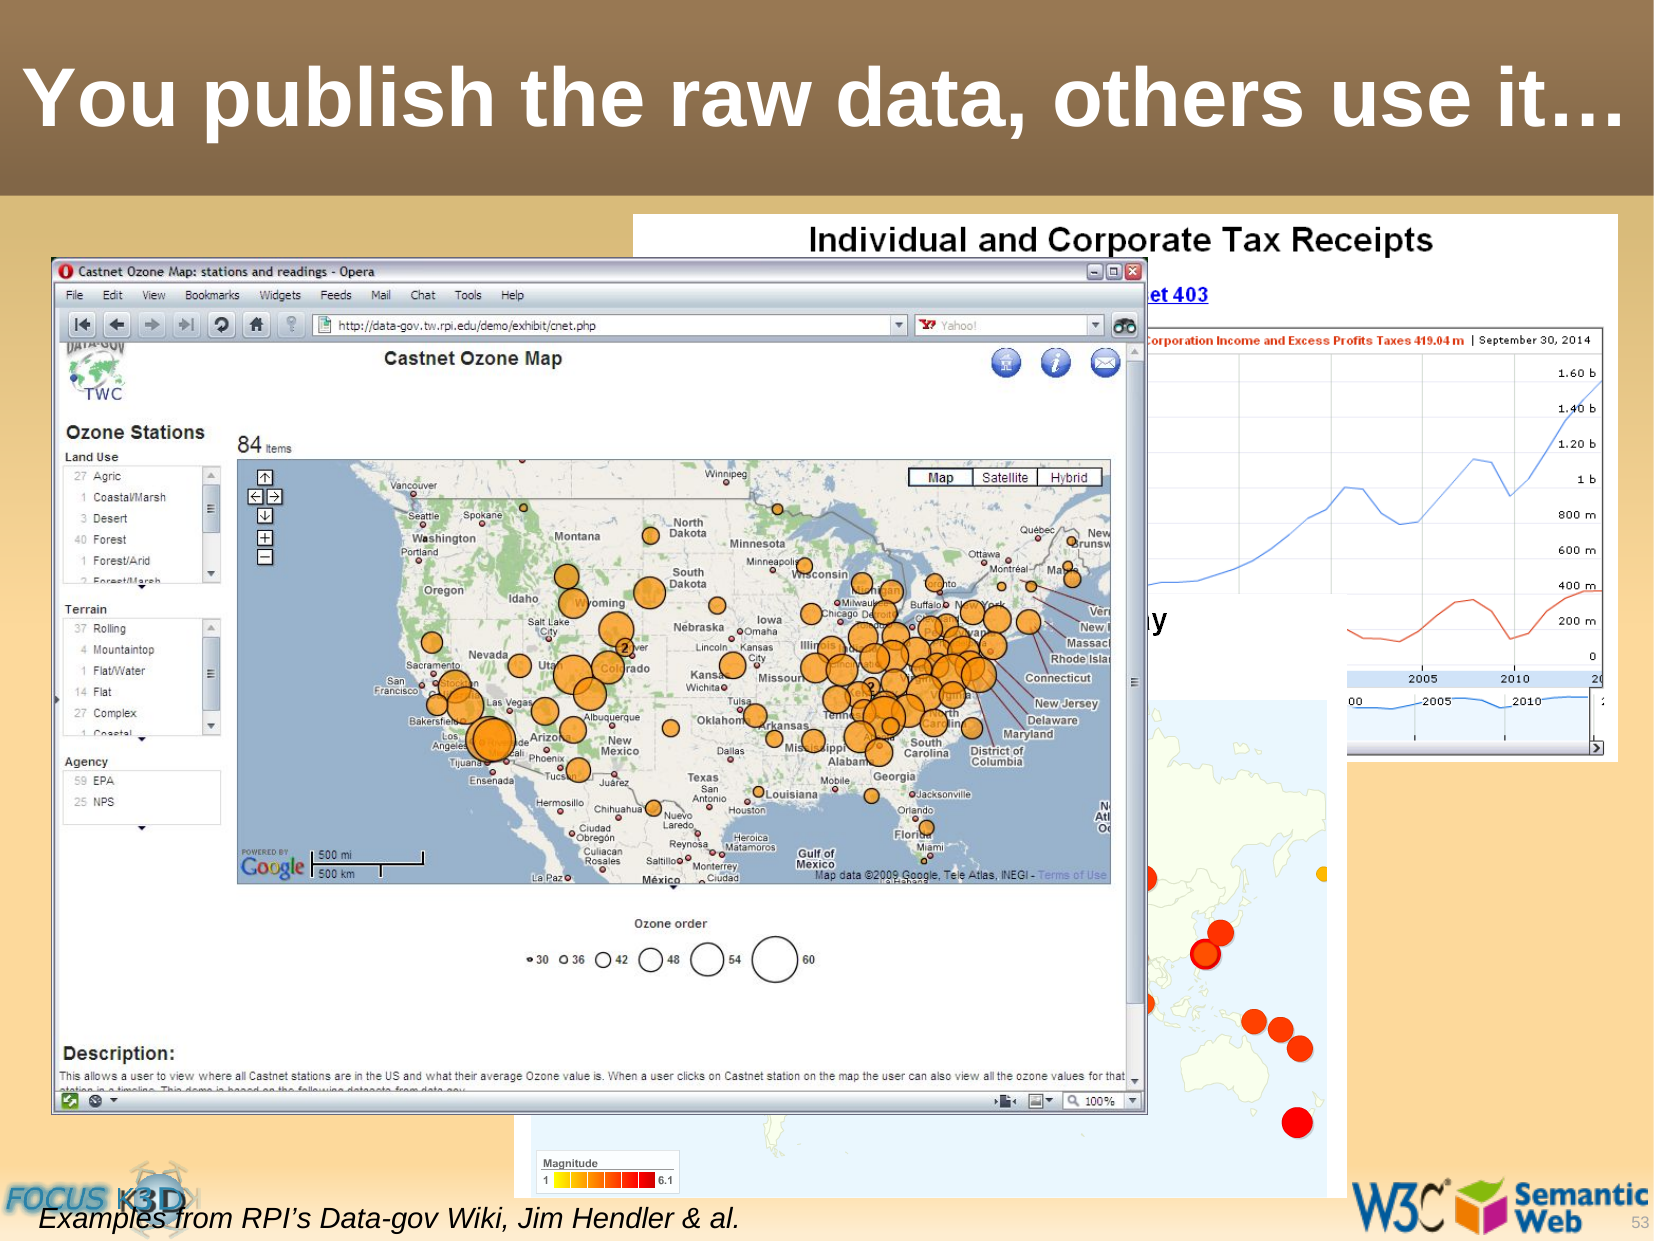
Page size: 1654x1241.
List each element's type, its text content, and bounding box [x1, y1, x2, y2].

title You publish the raw data, others use it… [0, 0, 1654, 196]
text_box Examples from RPI’s Data-gov Wiki, Jim Hendler & al. [23, 1192, 934, 1241]
picture [0, 196, 1654, 1241]
